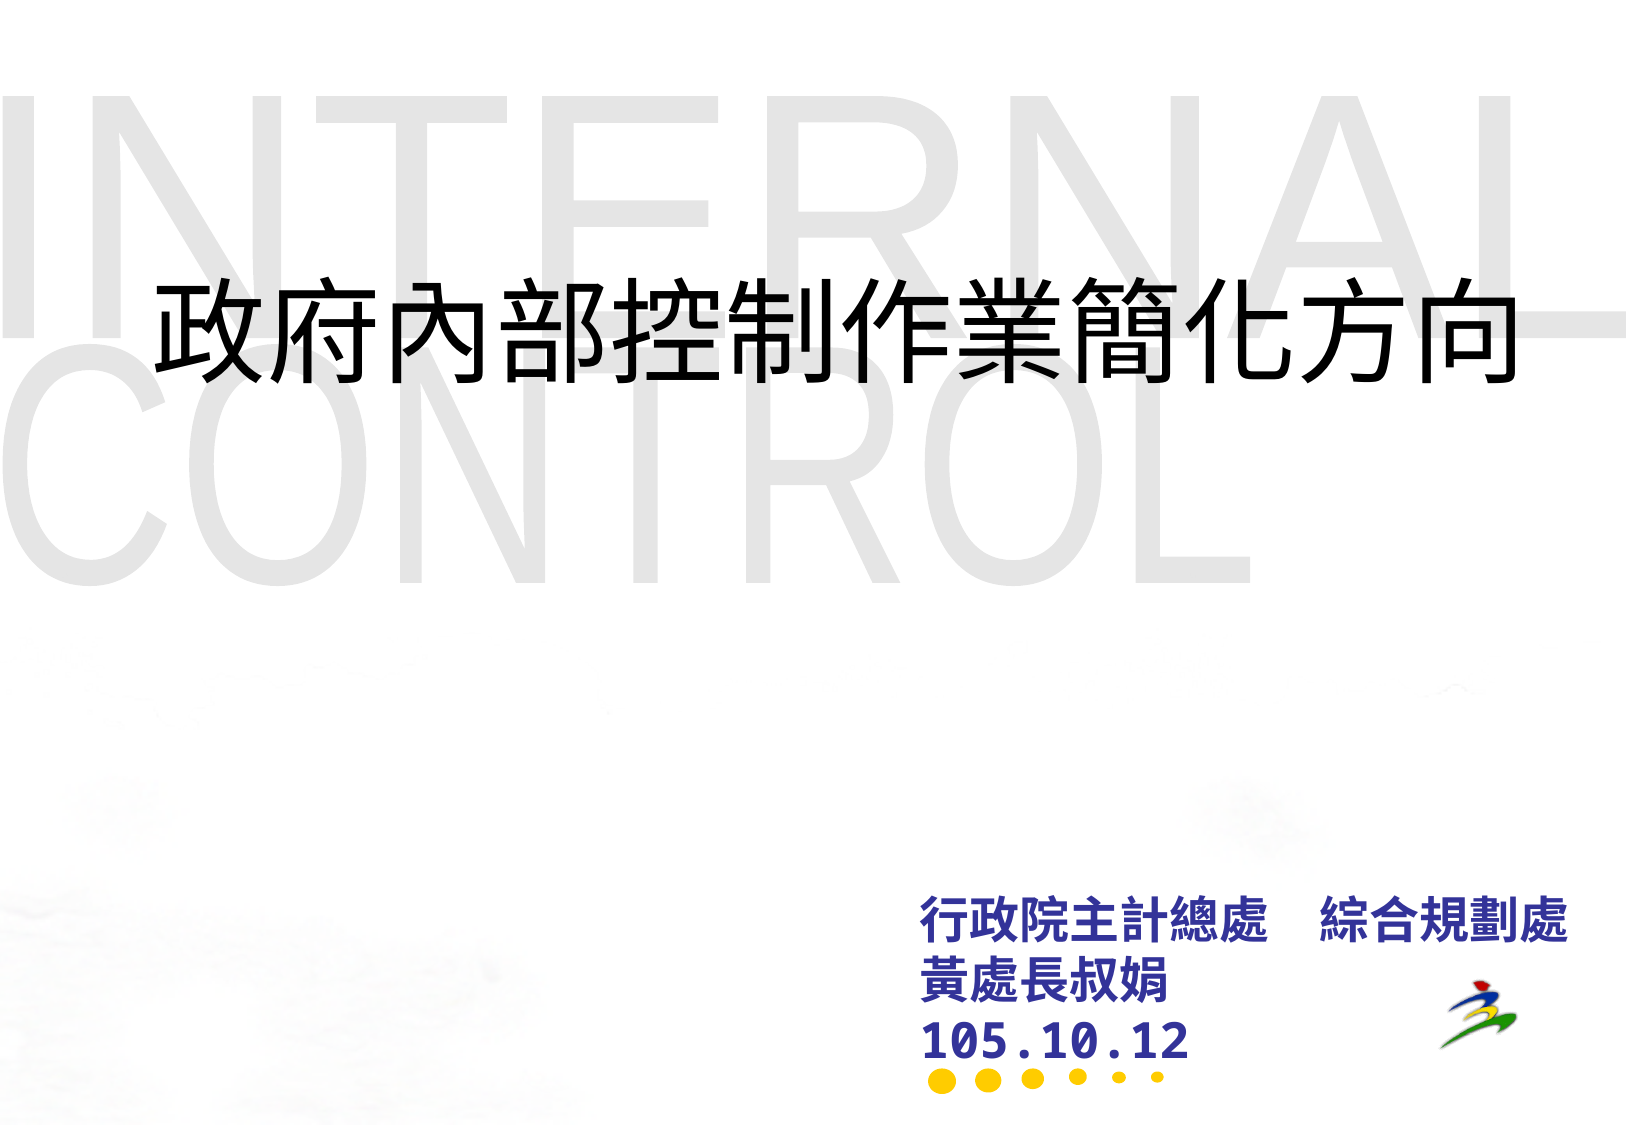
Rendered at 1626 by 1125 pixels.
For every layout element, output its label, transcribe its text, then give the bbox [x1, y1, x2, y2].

text_box 行政院主計總處 綜合規劃處 黃處長叔娟 105.10.12 [904, 881, 1625, 1024]
text_box [1069, 1068, 1087, 1085]
text_box [928, 1068, 956, 1094]
text_box [975, 1068, 1002, 1093]
text_box [1112, 1071, 1126, 1084]
text_box [1021, 1068, 1044, 1090]
text_box 政府內部控制作業簡化方向 [118, 208, 1559, 449]
picture [1438, 1024, 1519, 1052]
text_box [1151, 1071, 1164, 1083]
